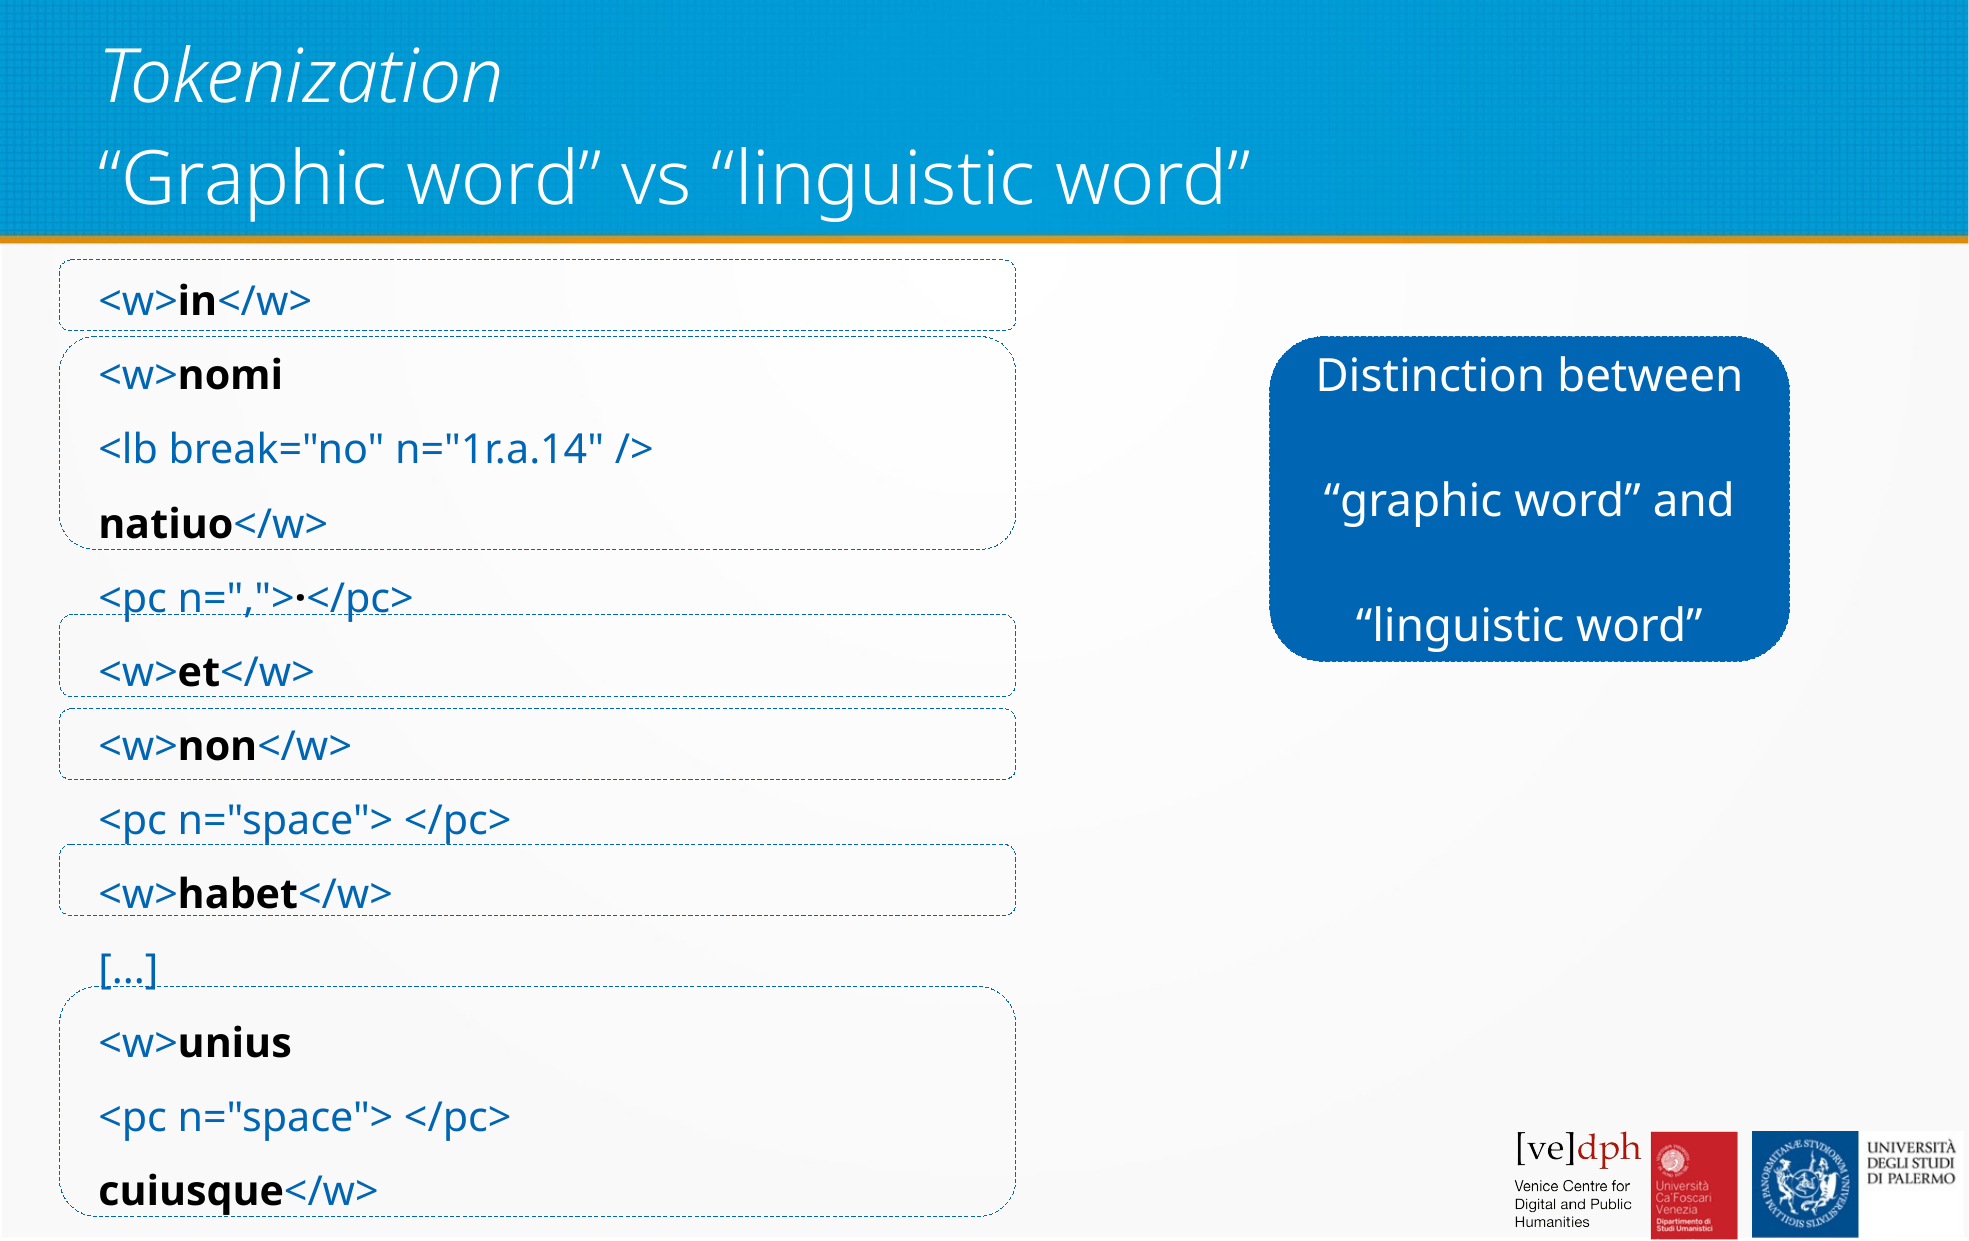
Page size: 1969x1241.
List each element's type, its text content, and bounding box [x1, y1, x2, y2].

list <w>in</w> <w>nomi <lb break="no" n="1r.a.14" /> natiuo</w> <pc n=",">·</pc> <w>et</w> <w>non</w> <pc n="space"> </pc> <w>habet</w> [...] <w>unius <pc n="space"> </pc> cuiusque</w> [98, 271, 1861, 1229]
title Tokenization “Graphic word” vs “linguistic word” [98, 19, 1870, 227]
text_box Distinction between “graphic word” and “linguistic word” [1269, 336, 1790, 662]
picture [0, 233, 1969, 1241]
